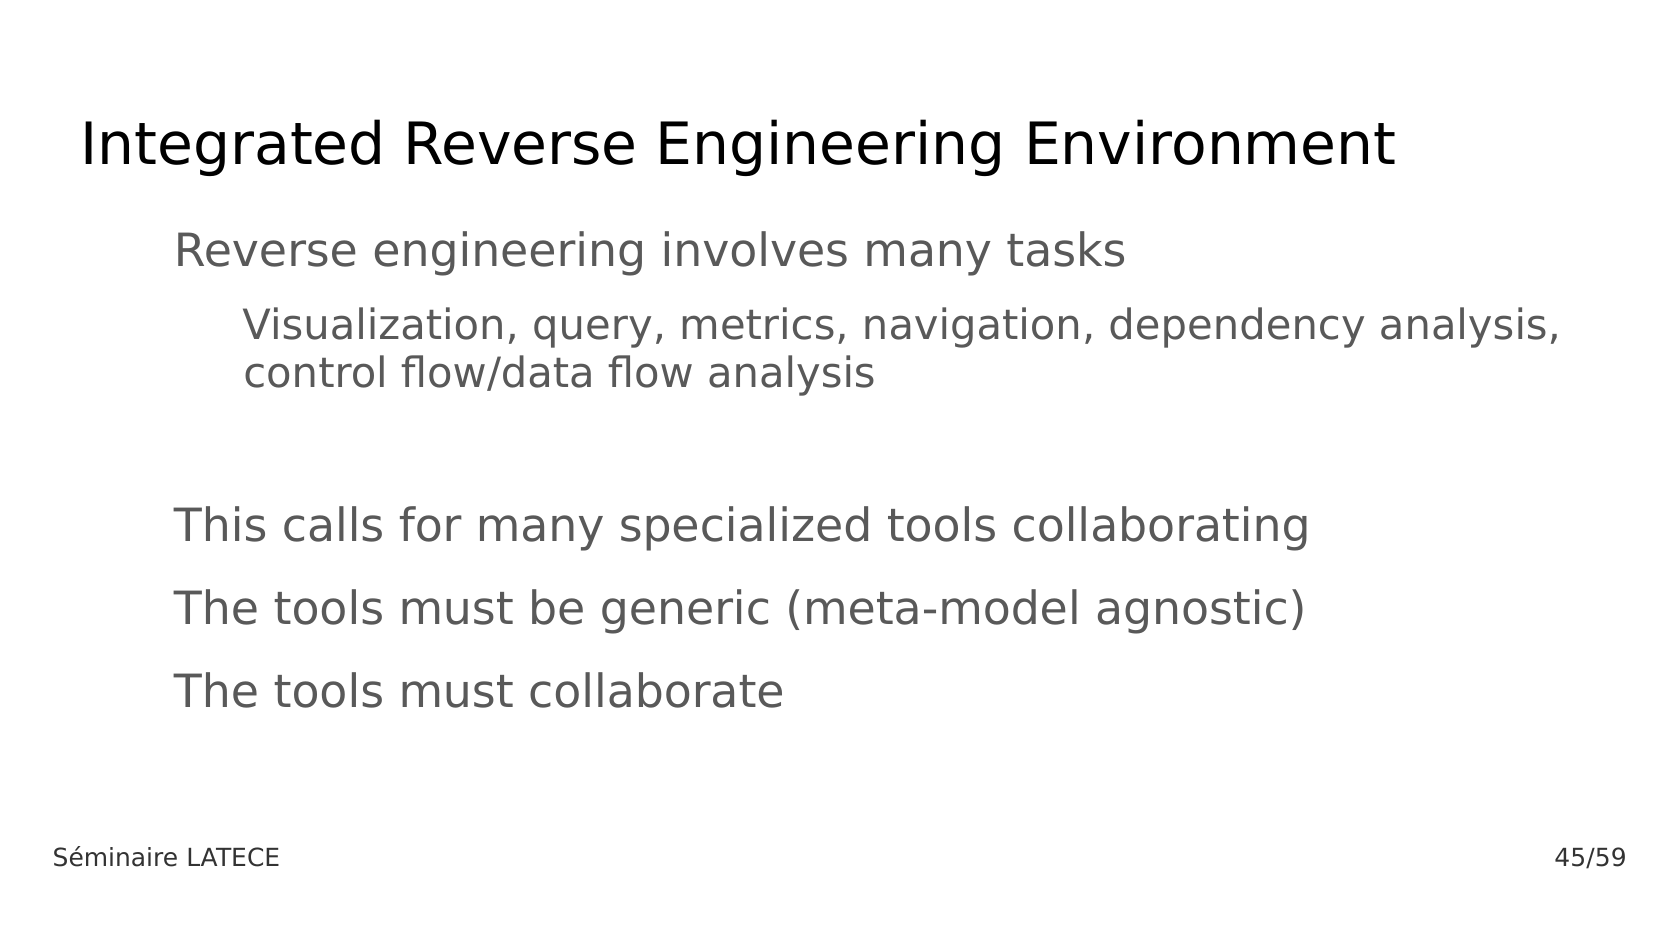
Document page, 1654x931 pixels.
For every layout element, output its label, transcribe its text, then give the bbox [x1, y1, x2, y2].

list Reverse engineering involves many tasks Visualization, query, metrics, navigation, dependency analysis, control flow/data flow analysis This calls for many specialized tools collaborating The tools must be generic (meta-model agnostic) The tools must collaborate [157, 223, 1578, 797]
title Integrated Reverse Engineering Environment [80, 97, 1479, 192]
